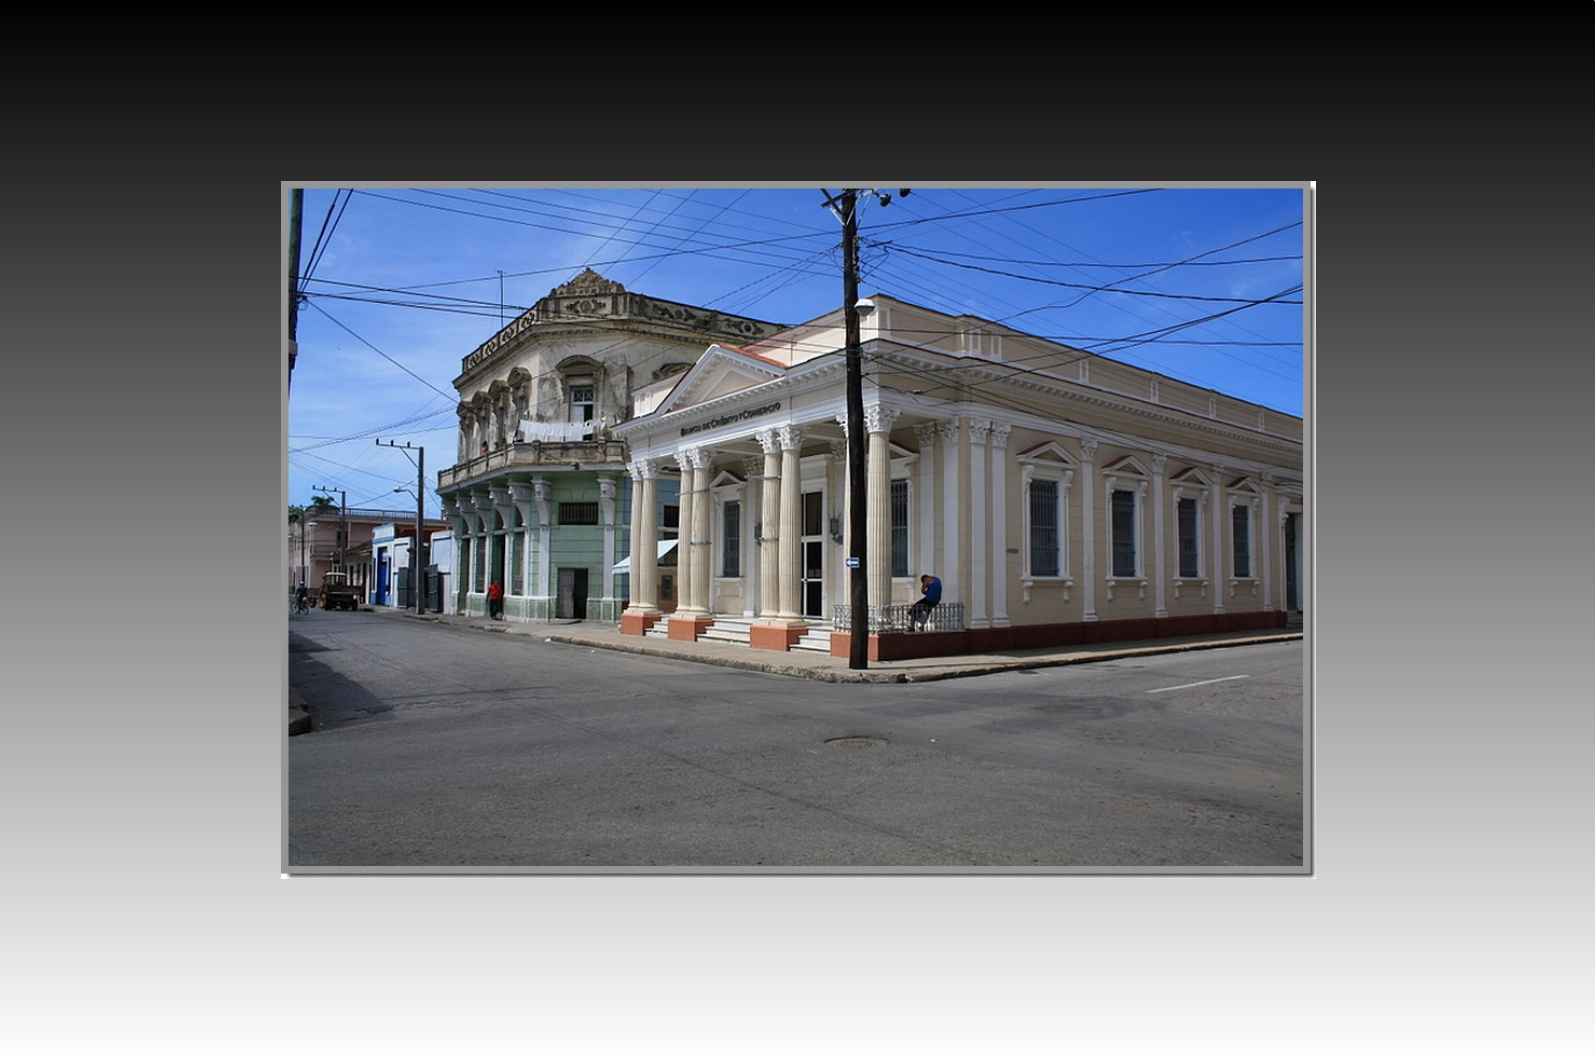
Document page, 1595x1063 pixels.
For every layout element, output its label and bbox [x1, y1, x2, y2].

picture [281, 181, 1316, 879]
